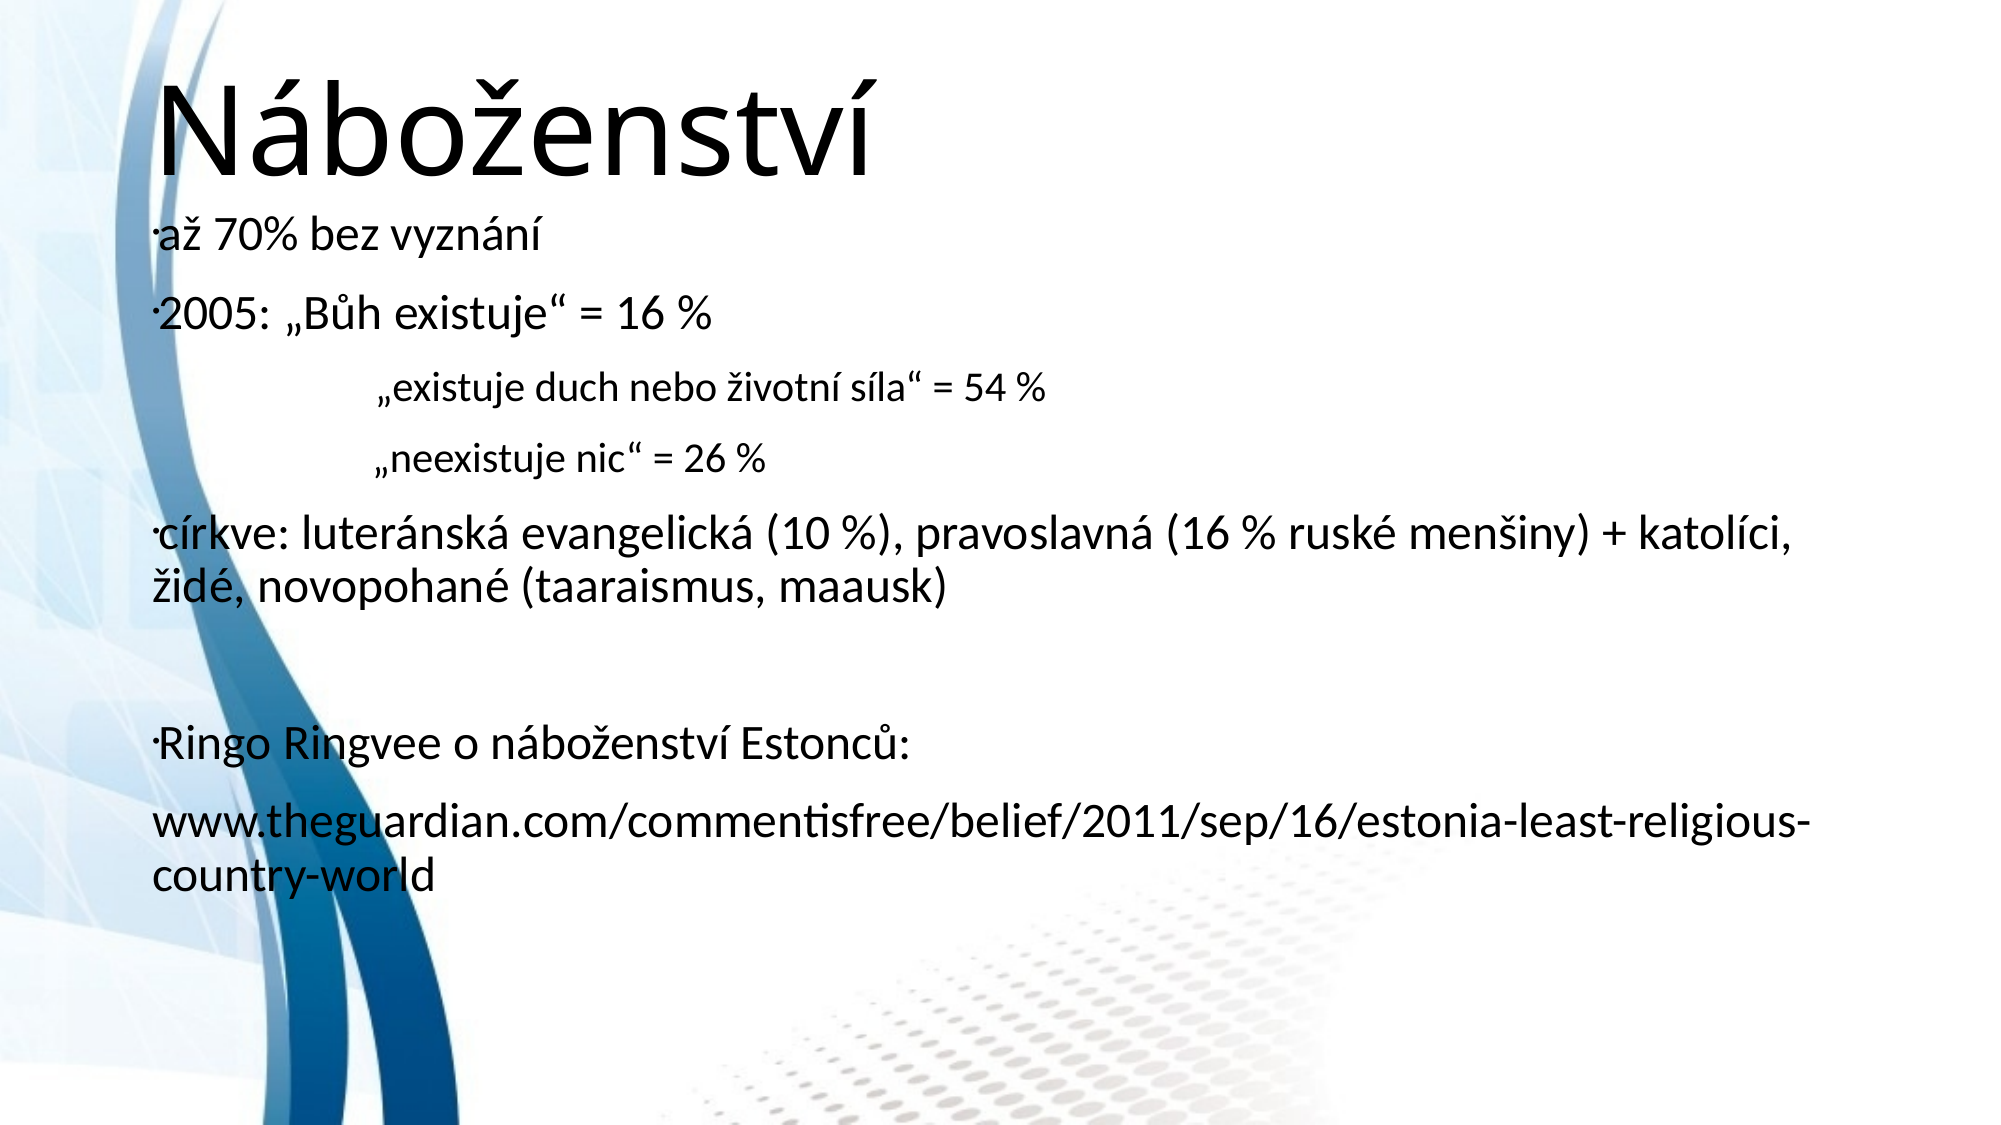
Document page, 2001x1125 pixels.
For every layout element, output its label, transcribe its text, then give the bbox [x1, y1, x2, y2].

title Náboženství [137, 59, 1863, 200]
list až 70% bez vyznání 2005: „Bůh existuje“ = 16 % „existuje duch nebo životní síla“ = 54 % „neexistuje nic“ = 26 % církve: luteránská evangelická (10 %), pravoslavná (16 % ruské menšiny) + katolíci, židé, novopohané (taaraismus, maausk) Ringo Ringvee o náboženství Estonců: www.theguardian.com/commentisfree/belief/2011/sep/16/estonia-least-religious-country-world [137, 200, 1863, 915]
picture [0, 0, 1495, 1125]
